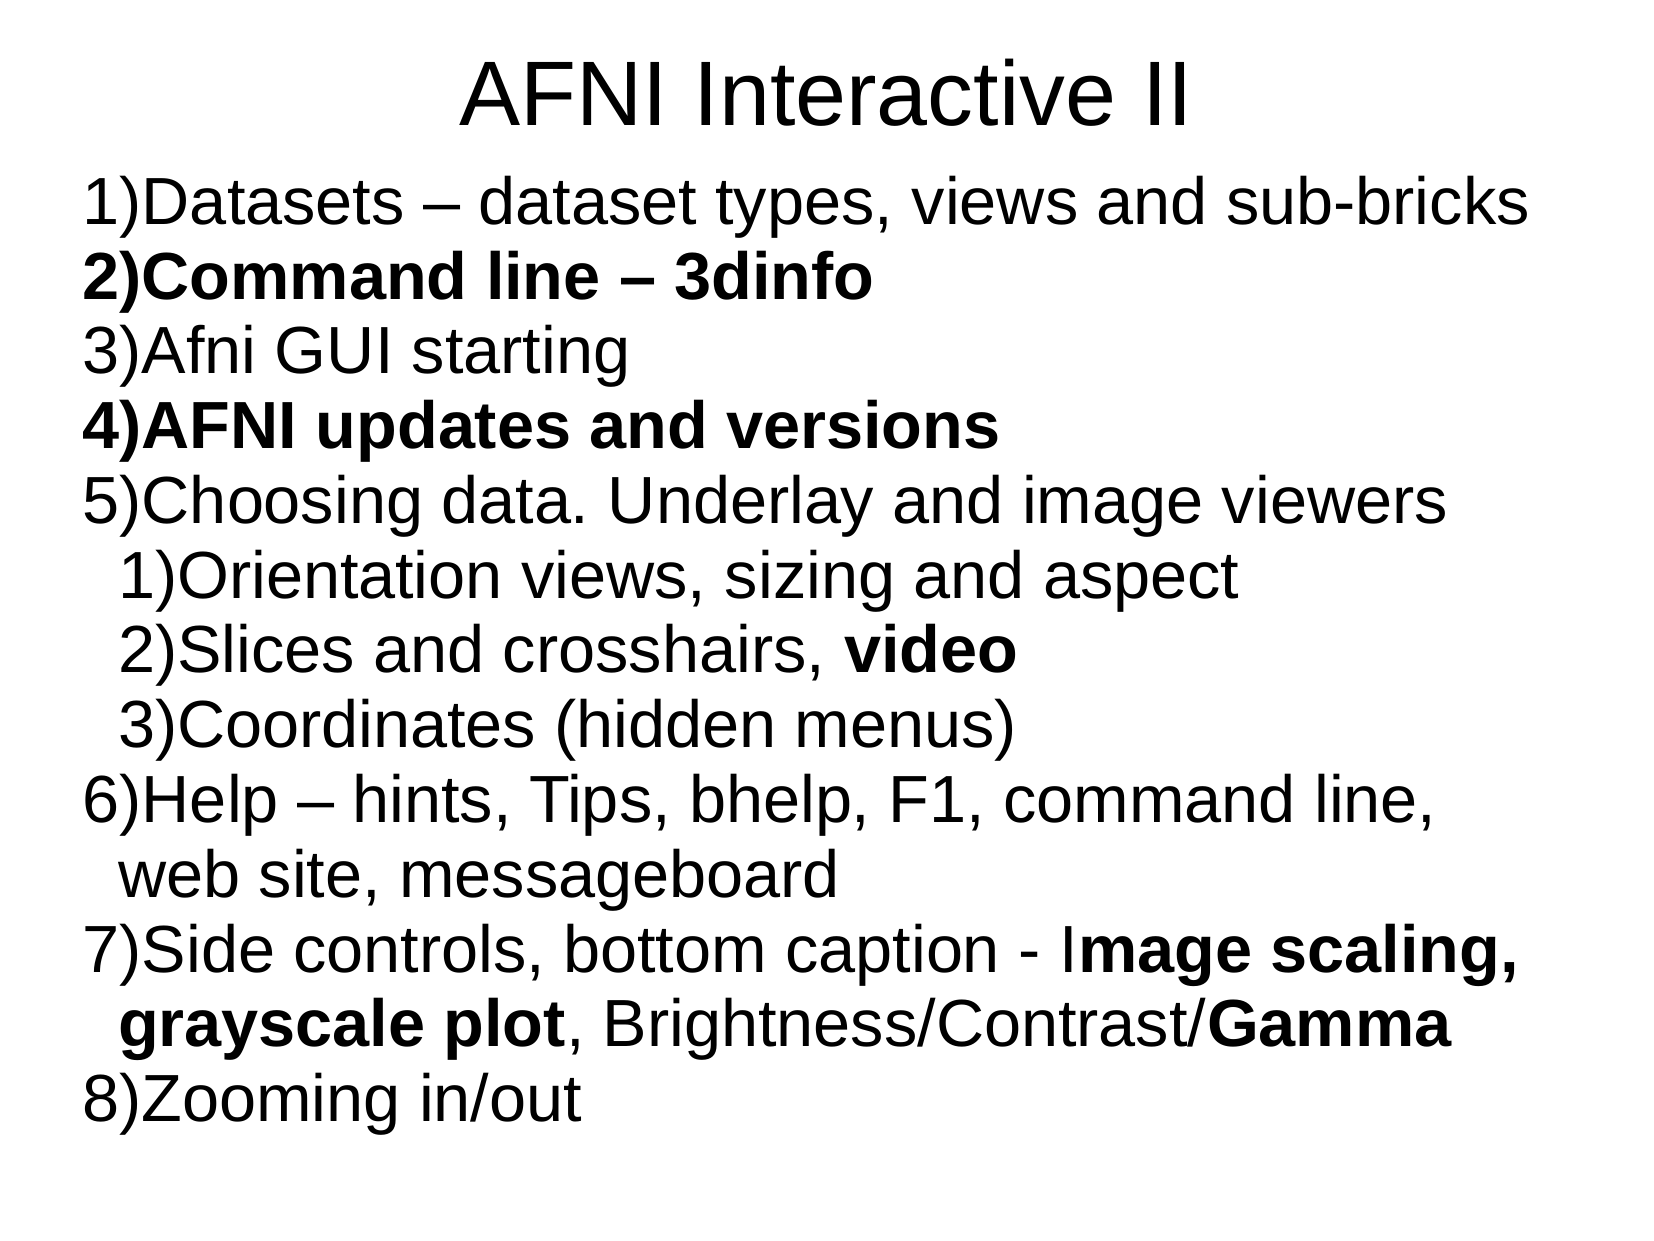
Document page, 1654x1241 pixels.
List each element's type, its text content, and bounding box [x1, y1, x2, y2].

subtitle Datasets – dataset types, views and sub-bricks Command line – 3dinfo Afni GUI starting AFNI updates and versions Choosing data. Underlay and image viewers Orientation views, sizing and aspect Slices and crosshairs, video Coordinates (hidden menus) Help – hints, Tips, bhelp, F1, command line, web site, messageboard Side controls, bottom caption - Image scaling, grayscale plot, Brightness/Contrast/Gamma Zooming in/out [82, 163, 1571, 1136]
title AFNI Interactive II [82, 0, 1571, 163]
